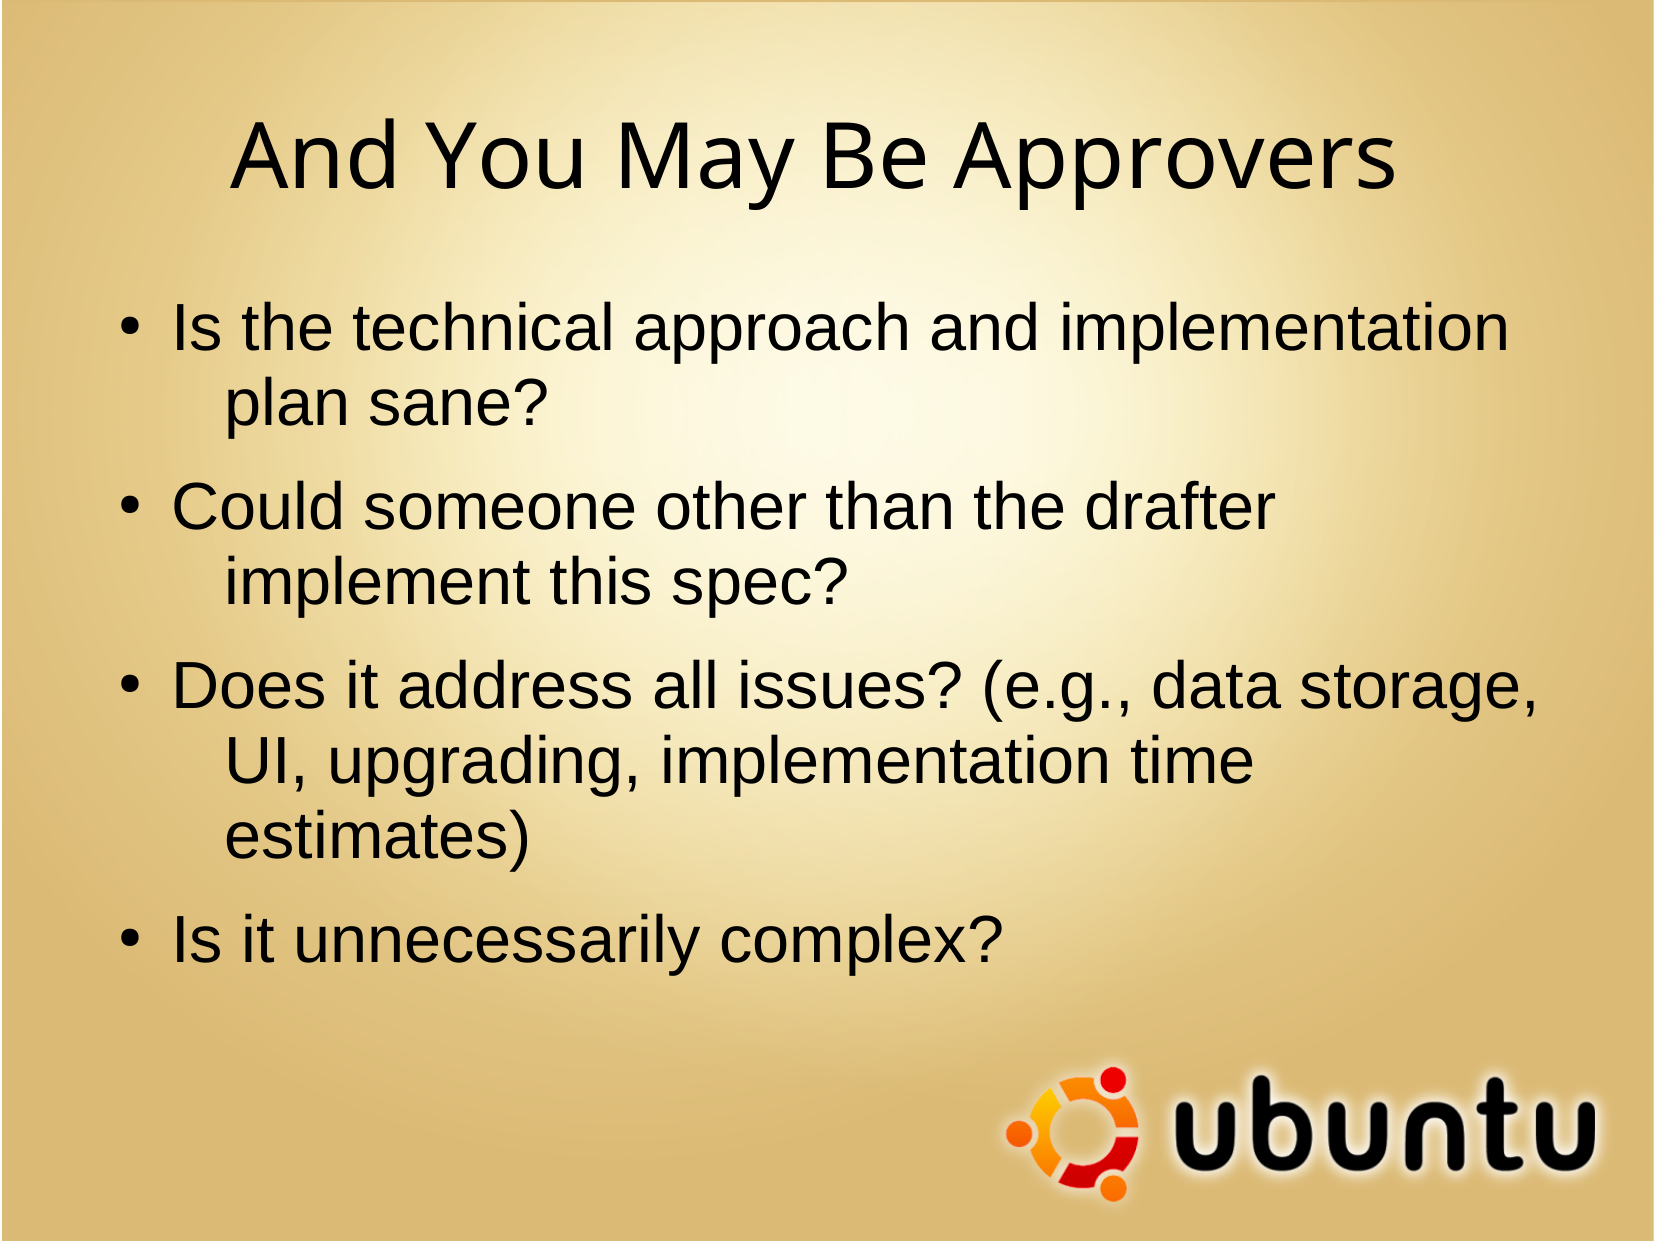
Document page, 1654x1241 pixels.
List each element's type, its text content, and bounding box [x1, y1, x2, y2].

list Is the technical approach and implementation plan sane? Could someone other than the drafter implement this spec? Does it address all issues? (e.g., data storage, UI, upgrading, implementation time estimates) Is it unnecessarily complex? [82, 290, 1571, 1109]
picture [2, 0, 1654, 1241]
title And You May Be Approvers [82, 49, 1571, 257]
